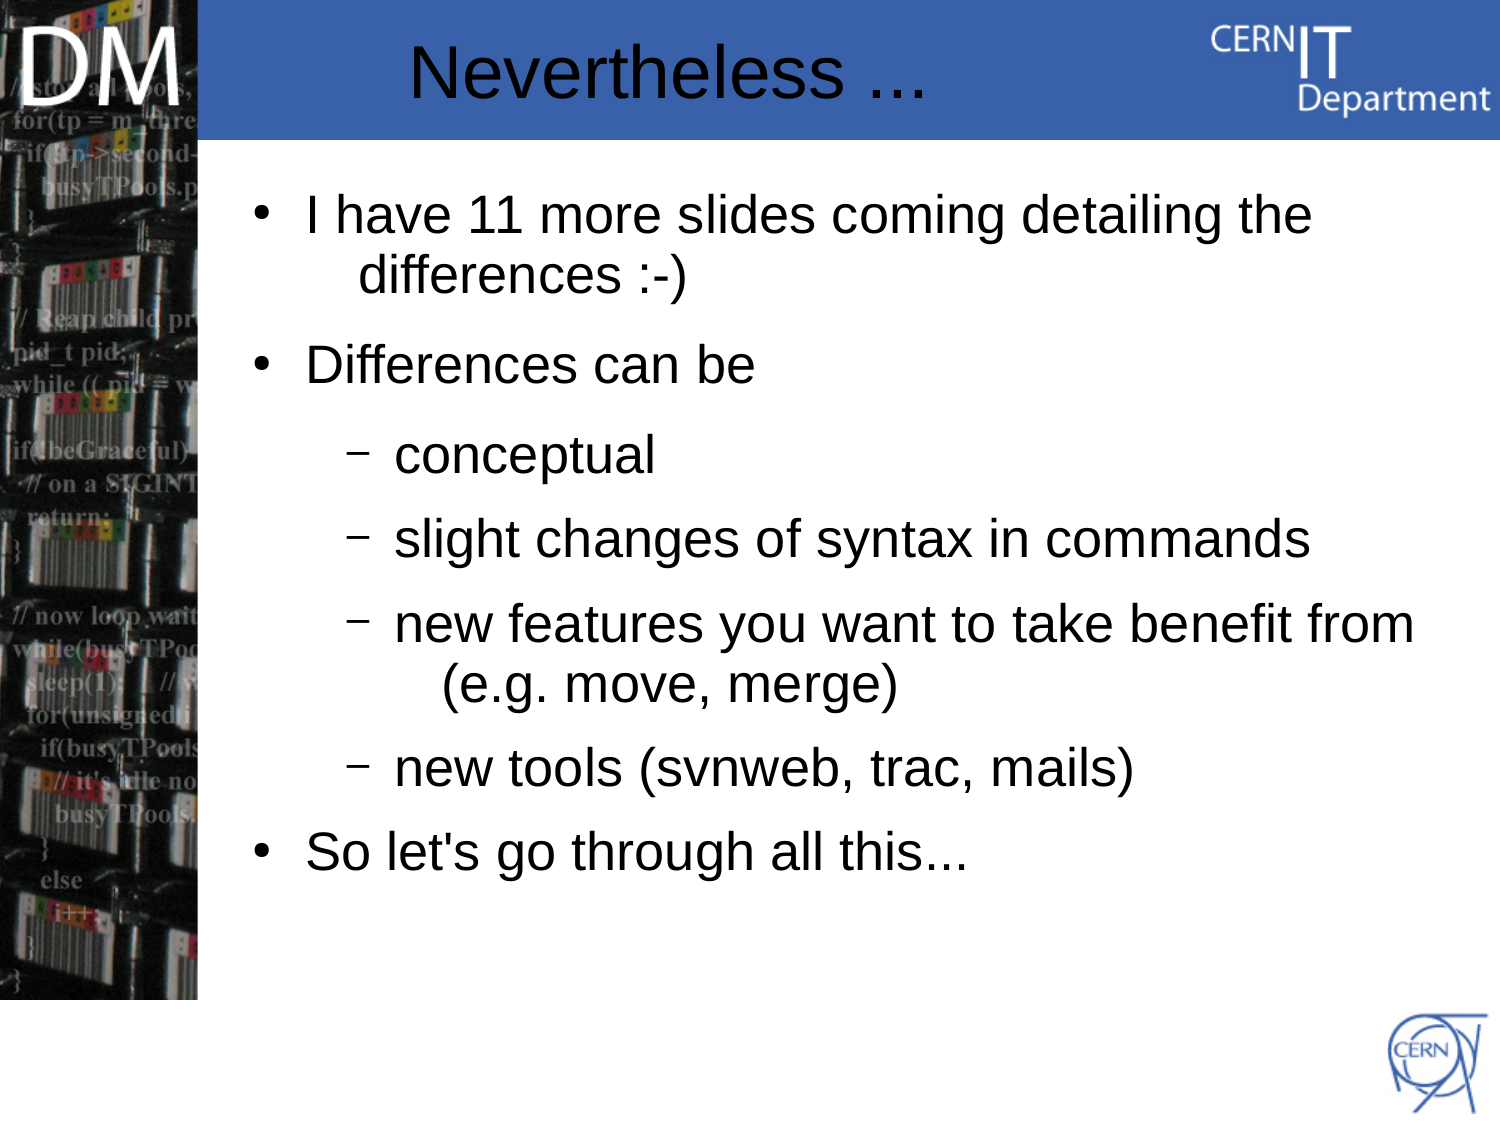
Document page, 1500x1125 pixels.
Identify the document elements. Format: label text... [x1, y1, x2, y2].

list I have 11 more slides coming detailing the differences :-) Differences can be conceptual slight changes of syntax in commands new features you want to take benefit from (e.g. move, merge) new tools (svnweb, trac, mails) So let's go through all this... [201, 169, 1481, 1013]
title Nevertheless ... [212, 0, 1125, 138]
picture [1387, 1012, 1489, 1114]
picture [198, 0, 1500, 140]
